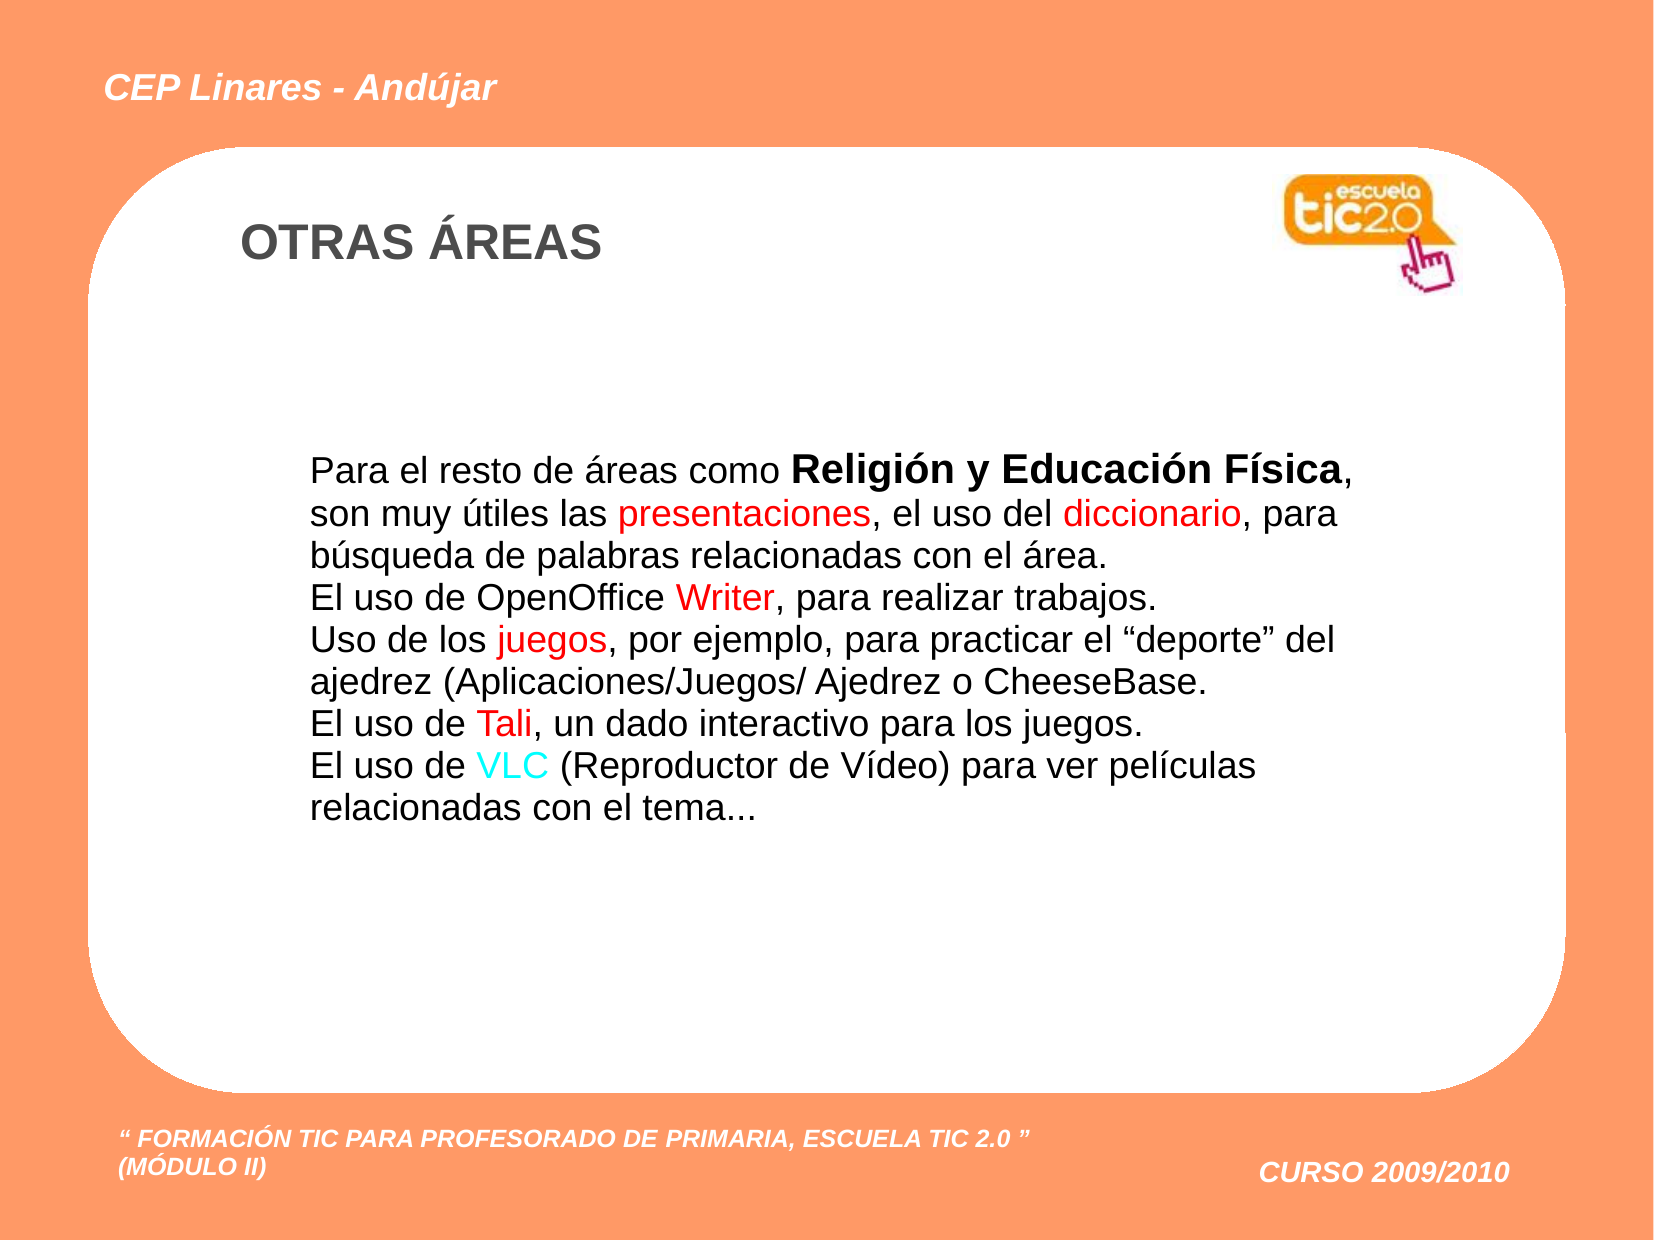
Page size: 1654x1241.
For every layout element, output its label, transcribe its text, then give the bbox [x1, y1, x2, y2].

picture [1272, 174, 1463, 296]
text_box Para el resto de áreas como Religión y Educación Física, son muy útiles las presentaciones, el uso del diccionario, para búsqueda de palabras relacionadas con el área. El uso de OpenOffice Writer, para realizar trabajos. Uso de los juegos, por ejemplo, para practicar el “deporte” del ajedrez (Aplicaciones/Juegos/ Ajedrez o CheeseBase. El uso de Tali, un dado interactivo para los juegos. El uso de VLC (Reproductor de Vídeo) para ver películas relacionadas con el tema... [295, 438, 1388, 922]
text_box OTRAS ÁREAS [225, 206, 975, 279]
